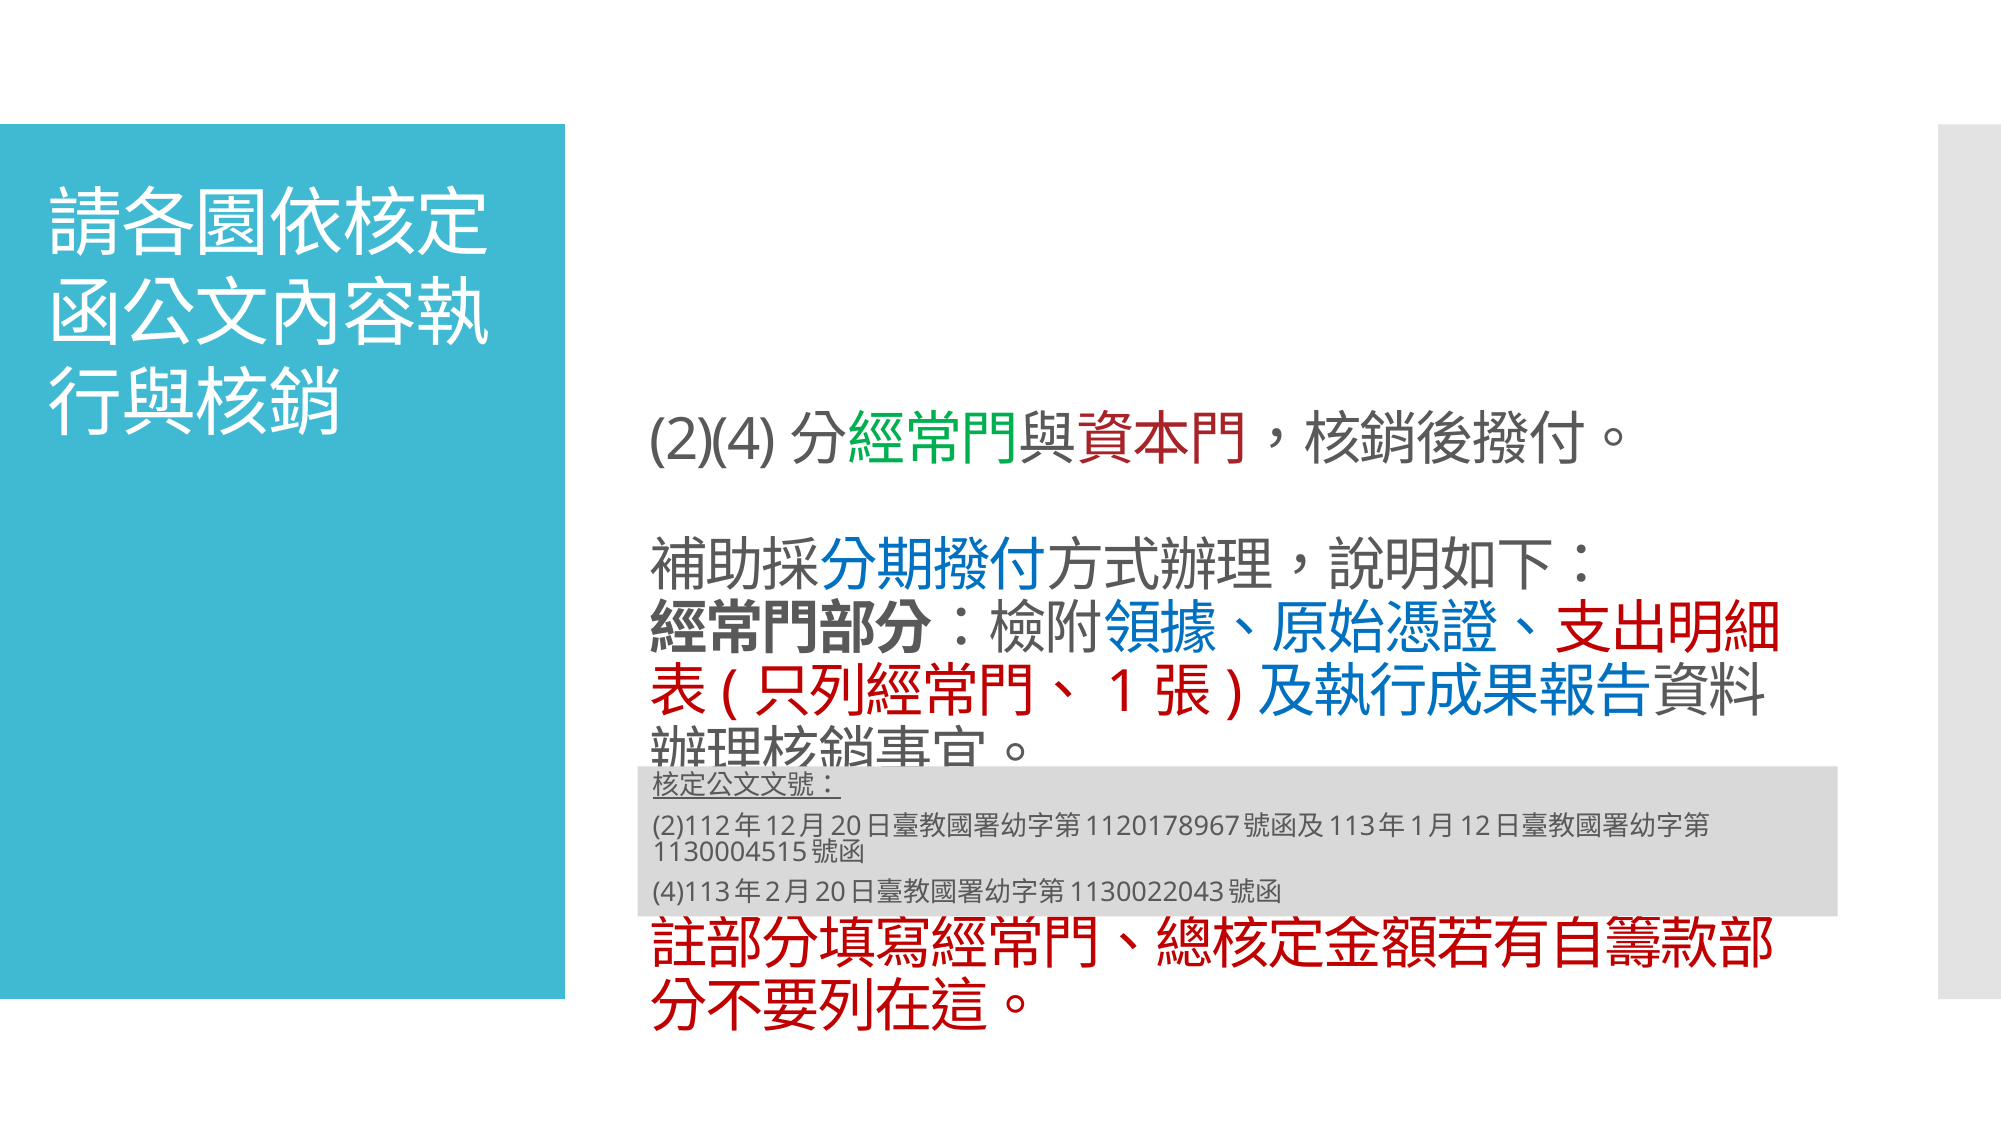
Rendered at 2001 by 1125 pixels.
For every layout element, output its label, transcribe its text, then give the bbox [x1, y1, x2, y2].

text_box 請各園依核定函公文內容執行與核銷 [32, 167, 533, 452]
title (2)(4)分經常門與資本門，核銷後撥付。 補助採分期撥付方式辦理，說明如下： 經常門部分：檢附領據、原始憑證、支出明細表(只列經常門、1張)及執行成果報告資料辦理核銷事宜。 注意：支出明細表(只列經常門、1張)，備註部分填寫經常門、總核定金額若有自籌款部分不要列在這。 [634, 213, 1835, 747]
list 核定公文文號： (​2)112年12月20日臺教國署幼字第1120178967號函及113年1月12日臺教國署幼字第1130004515號函 (4)113年2月20日臺教國署幼字第1130022043號函 [637, 766, 1838, 917]
